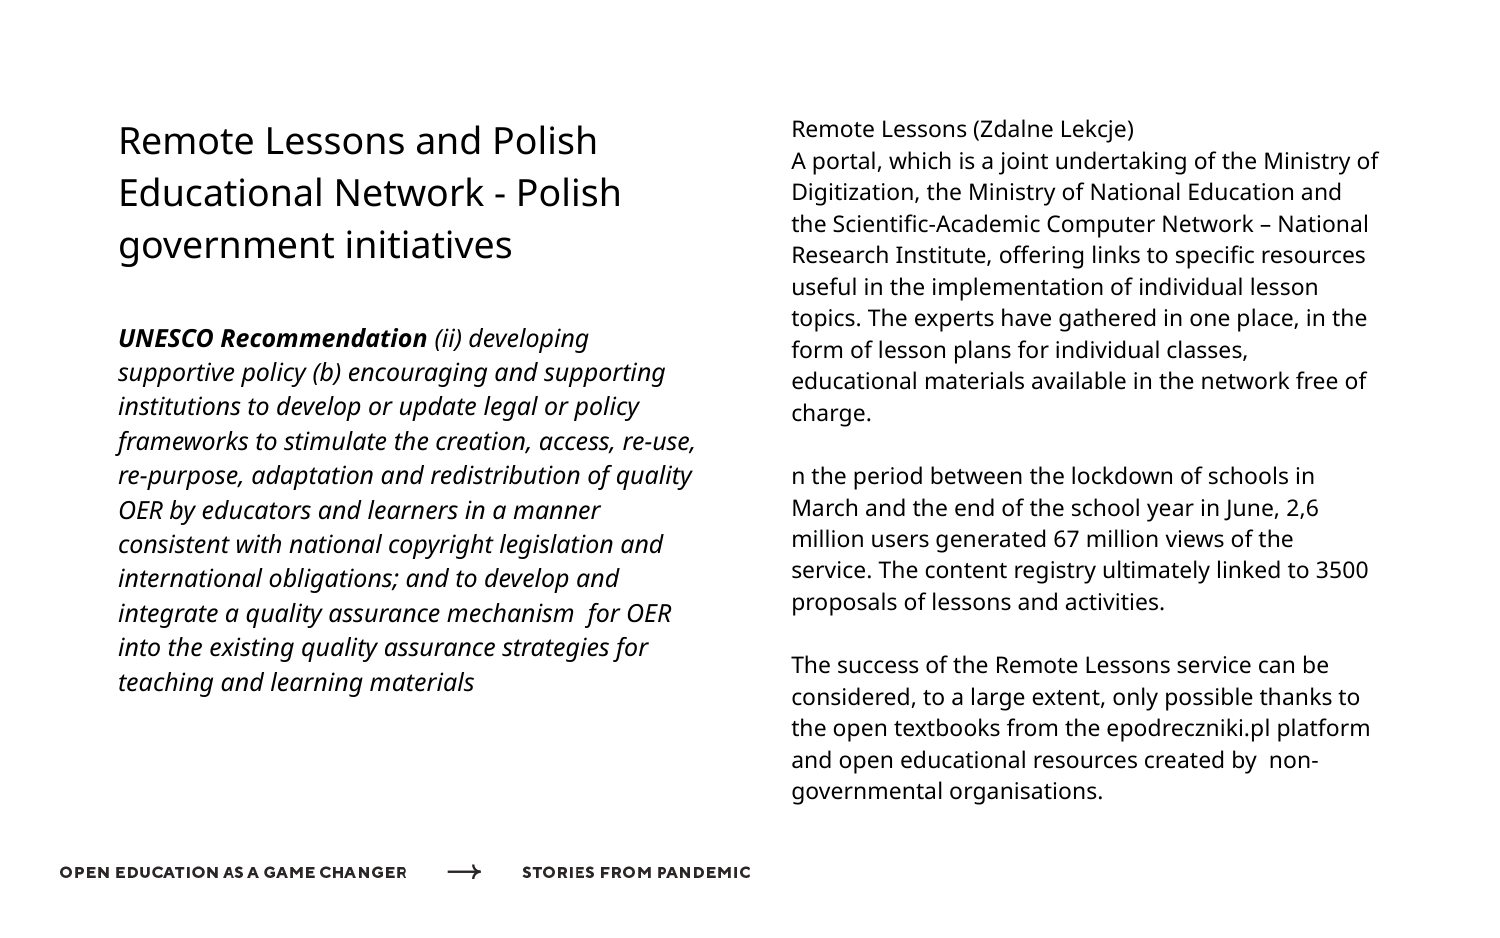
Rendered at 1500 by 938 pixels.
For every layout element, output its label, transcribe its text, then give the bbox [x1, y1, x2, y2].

picture [59, 799, 750, 879]
list Remote Lessons and Polish Educational Network - Polish government initiatives UNESCO Recommendation (ii) developing supportive policy (b) encouraging and supporting institutions to develop or update legal or policy frameworks to stimulate the creation, access, re-use, re-purpose, adaptation and redistribution of quality OER by educators and learners in a manner consistent with national copyright legislation and international obligations; and to develop and integrate a quality assurance mechanism for OER into the existing quality assurance strategies for teaching and learning materials [118, 110, 709, 770]
list Remote Lessons (Zdalne Lekcje) A portal, which is a joint undertaking of the Ministry of Digitization, the Ministry of National Education and the Scientific-Academic Computer Network – National Research Institute, offering links to specific resources useful in the implementation of individual lesson topics. The experts have gathered in one place, in the form of lesson plans for individual classes, educational materials available in the network free of charge. n the period between the lockdown of schools in March and the end of the school year in June, 2,6 million users generated 67 million views of the service. The content registry ultimately linked to 3500 proposals of lessons and activities. The success of the Remote Lessons service can be considered, to a large extent, only possible thanks to the open textbooks from the epodreczniki.pl platform and open educational resources created by non-governmental organisations. [791, 110, 1382, 770]
